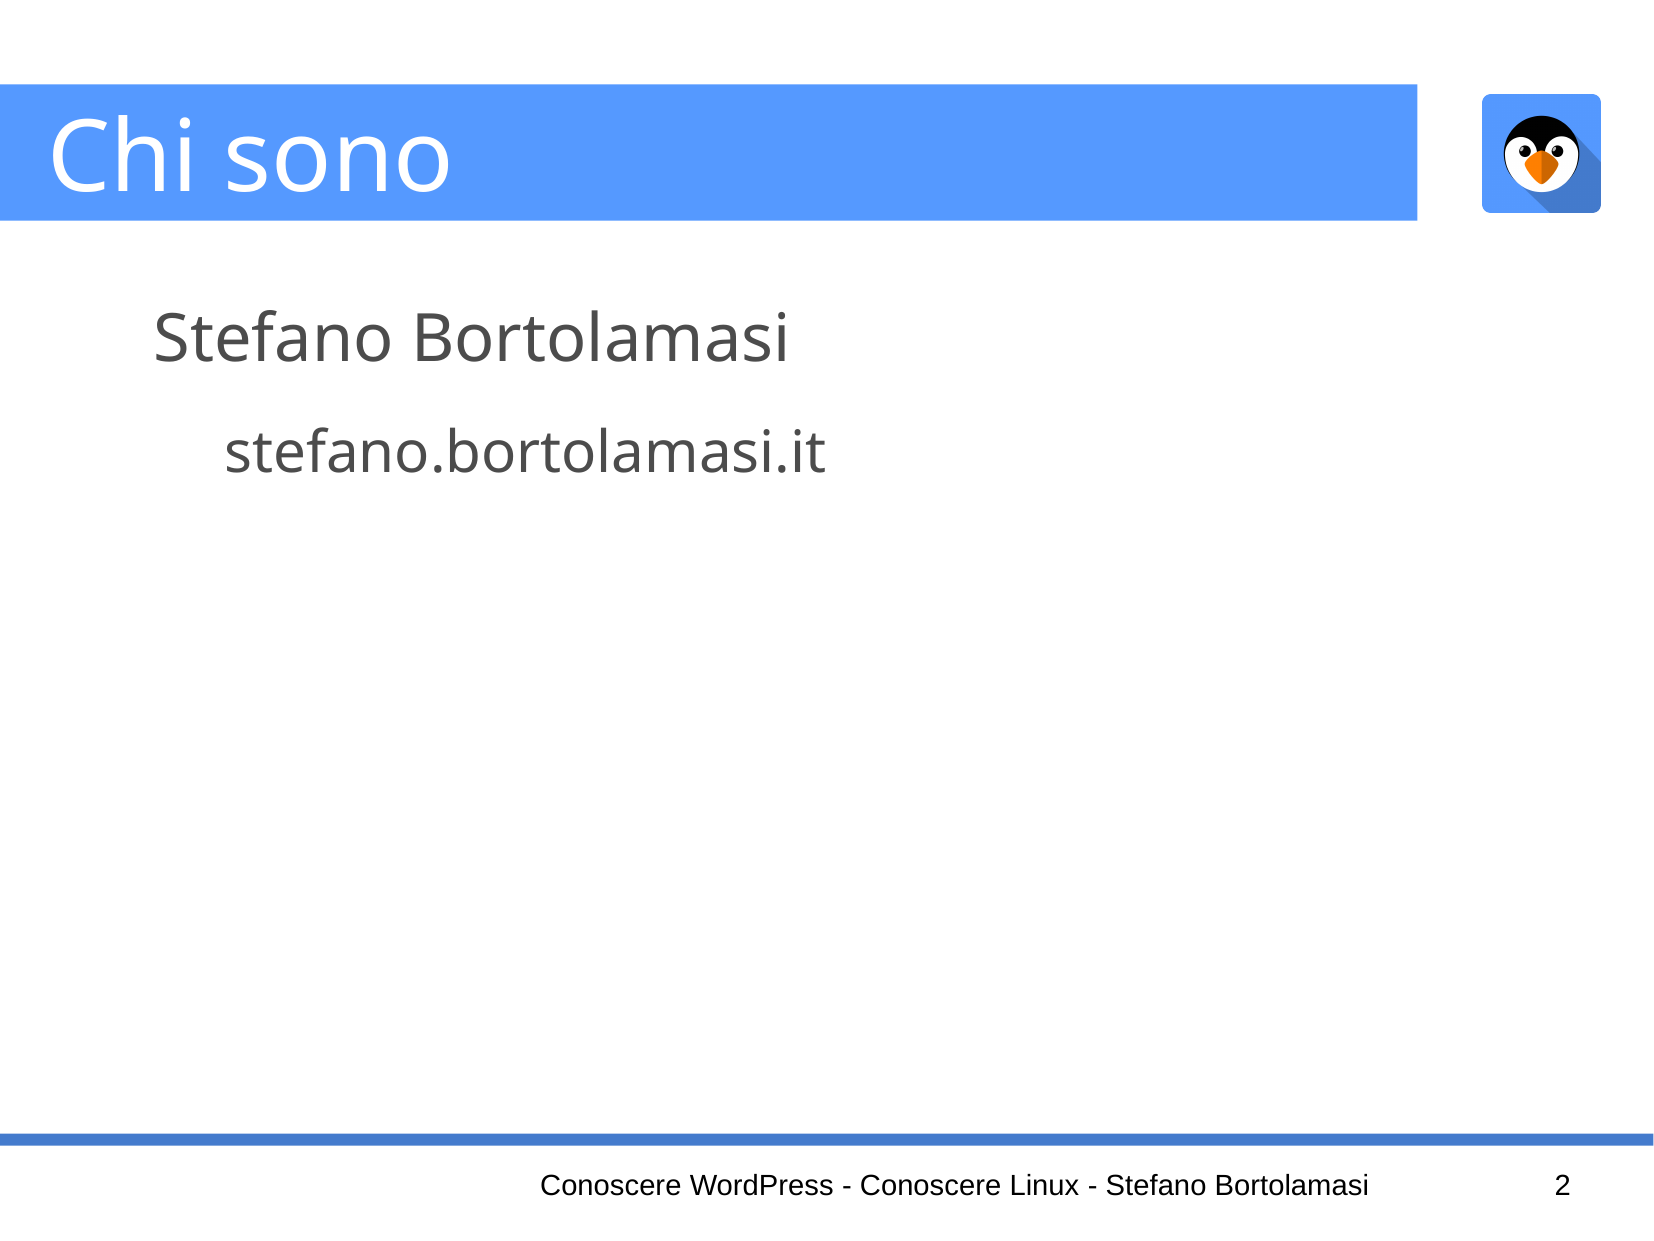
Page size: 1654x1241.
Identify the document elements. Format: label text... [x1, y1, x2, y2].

title Chi sono [0, 91, 1418, 214]
list Stefano Bortolamasi stefano.bortolamasi.it [82, 290, 1382, 591]
picture [1482, 94, 1601, 213]
